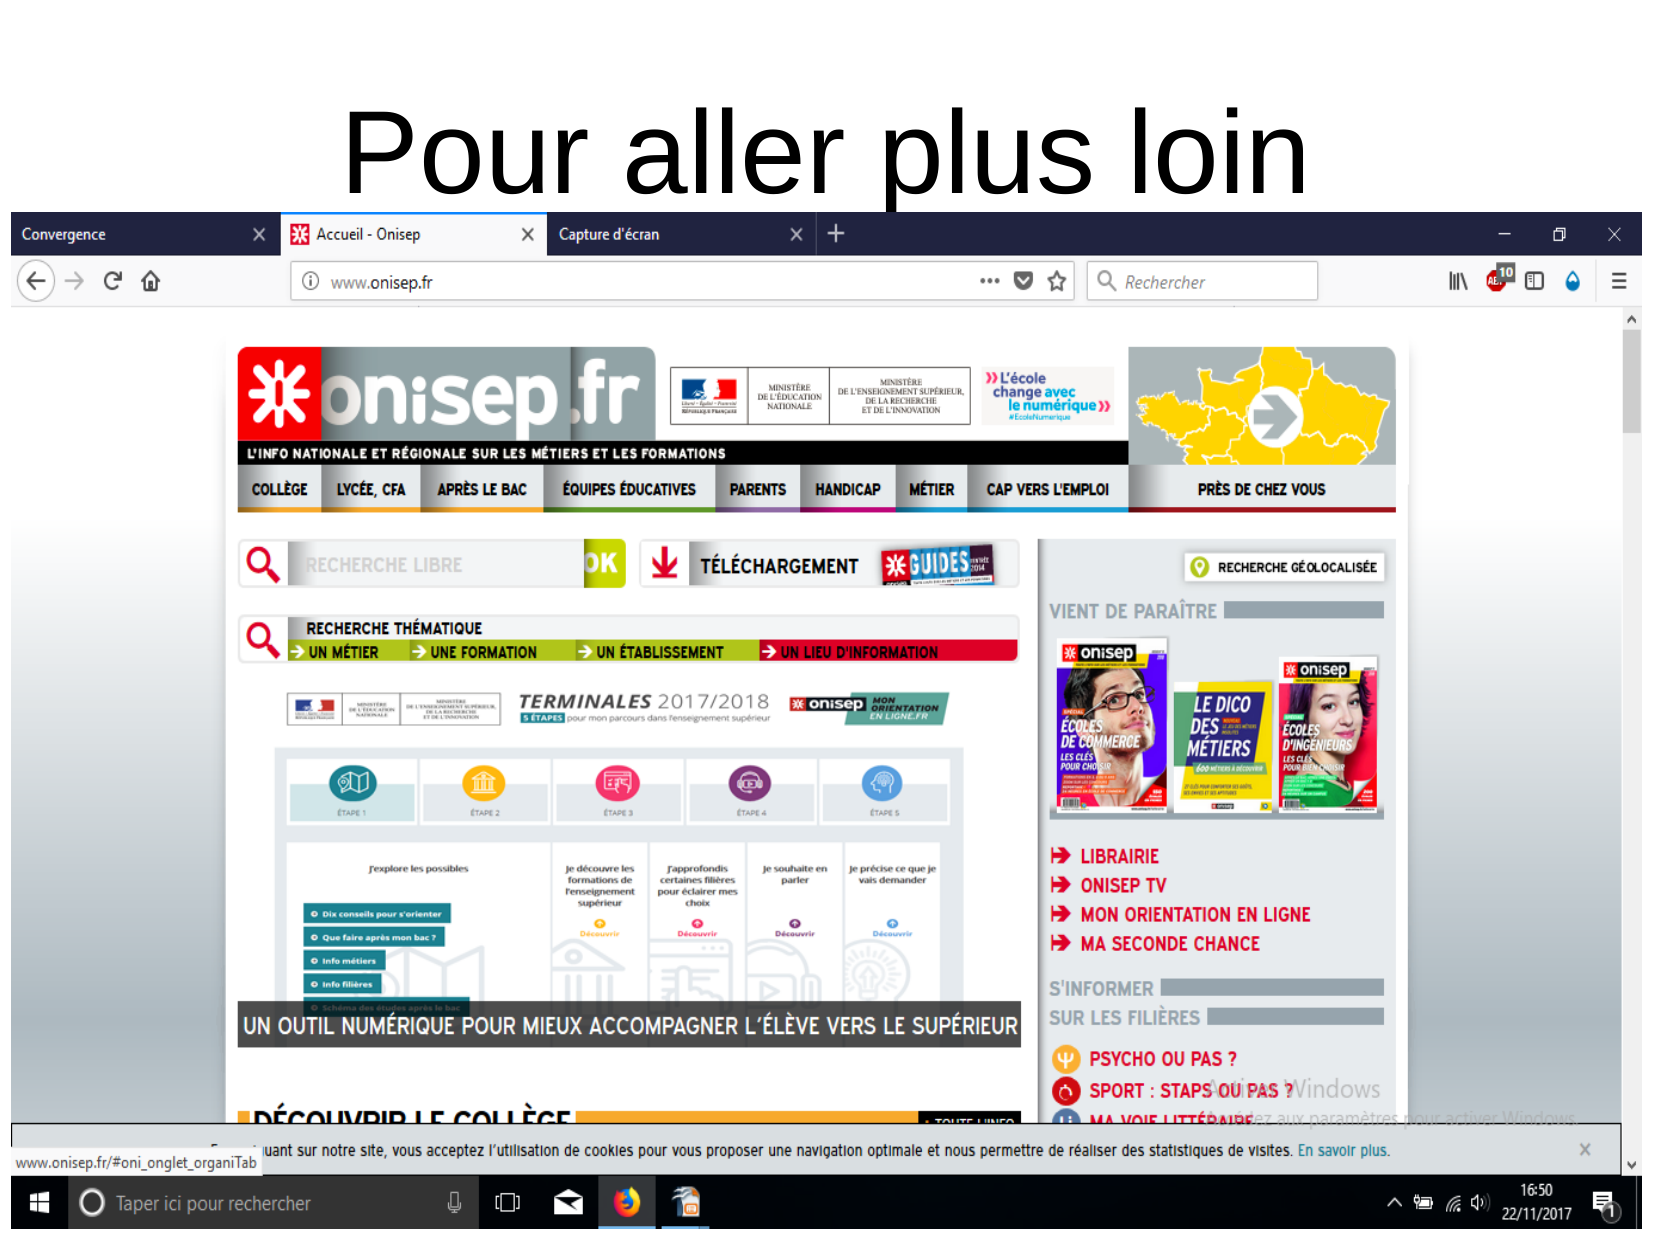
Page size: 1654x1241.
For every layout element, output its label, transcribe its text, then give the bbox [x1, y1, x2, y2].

picture [11, 212, 1642, 1229]
title Pour aller plus loin [82, 49, 1571, 212]
